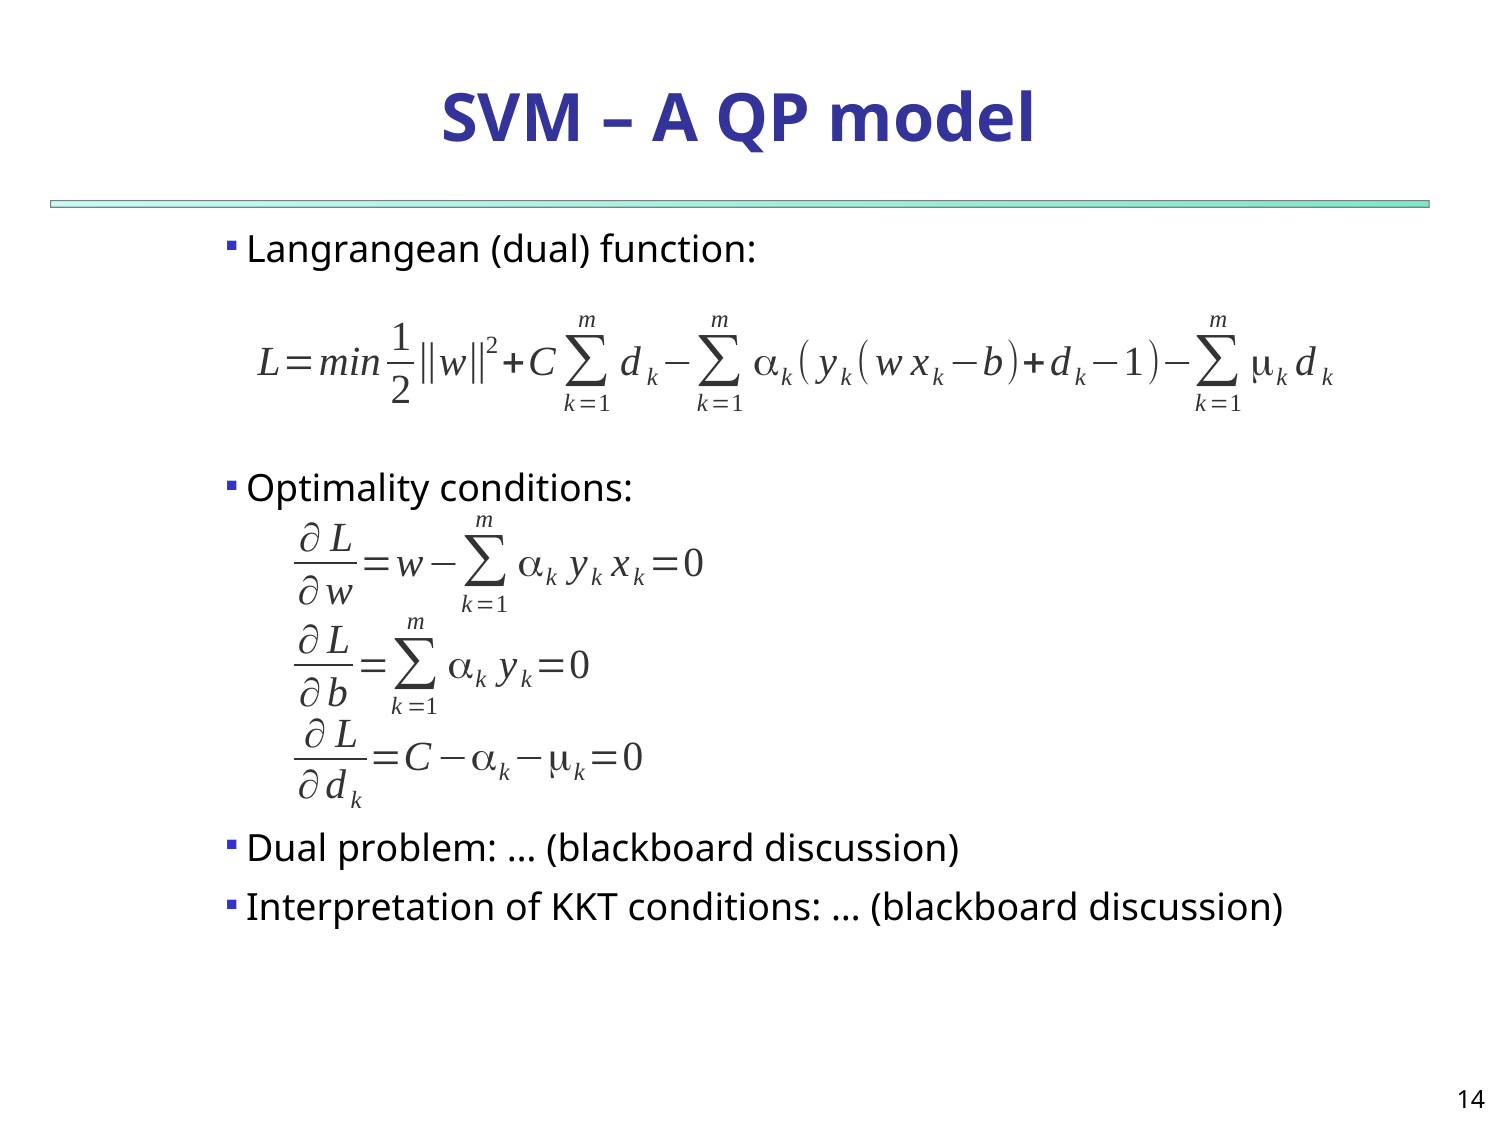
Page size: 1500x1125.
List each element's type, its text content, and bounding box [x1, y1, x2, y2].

title SVM – A QP model [50, 62, 1429, 163]
chart [248, 305, 1341, 417]
text_box Langrangean (dual) function: Optimality conditions: Dual problem: … (blackboard discussion) Interpretation of KKT conditions: … (blackboard discussion) [62, 212, 1450, 1038]
text_box <number> [1187, 1062, 1500, 1125]
chart [286, 505, 711, 814]
